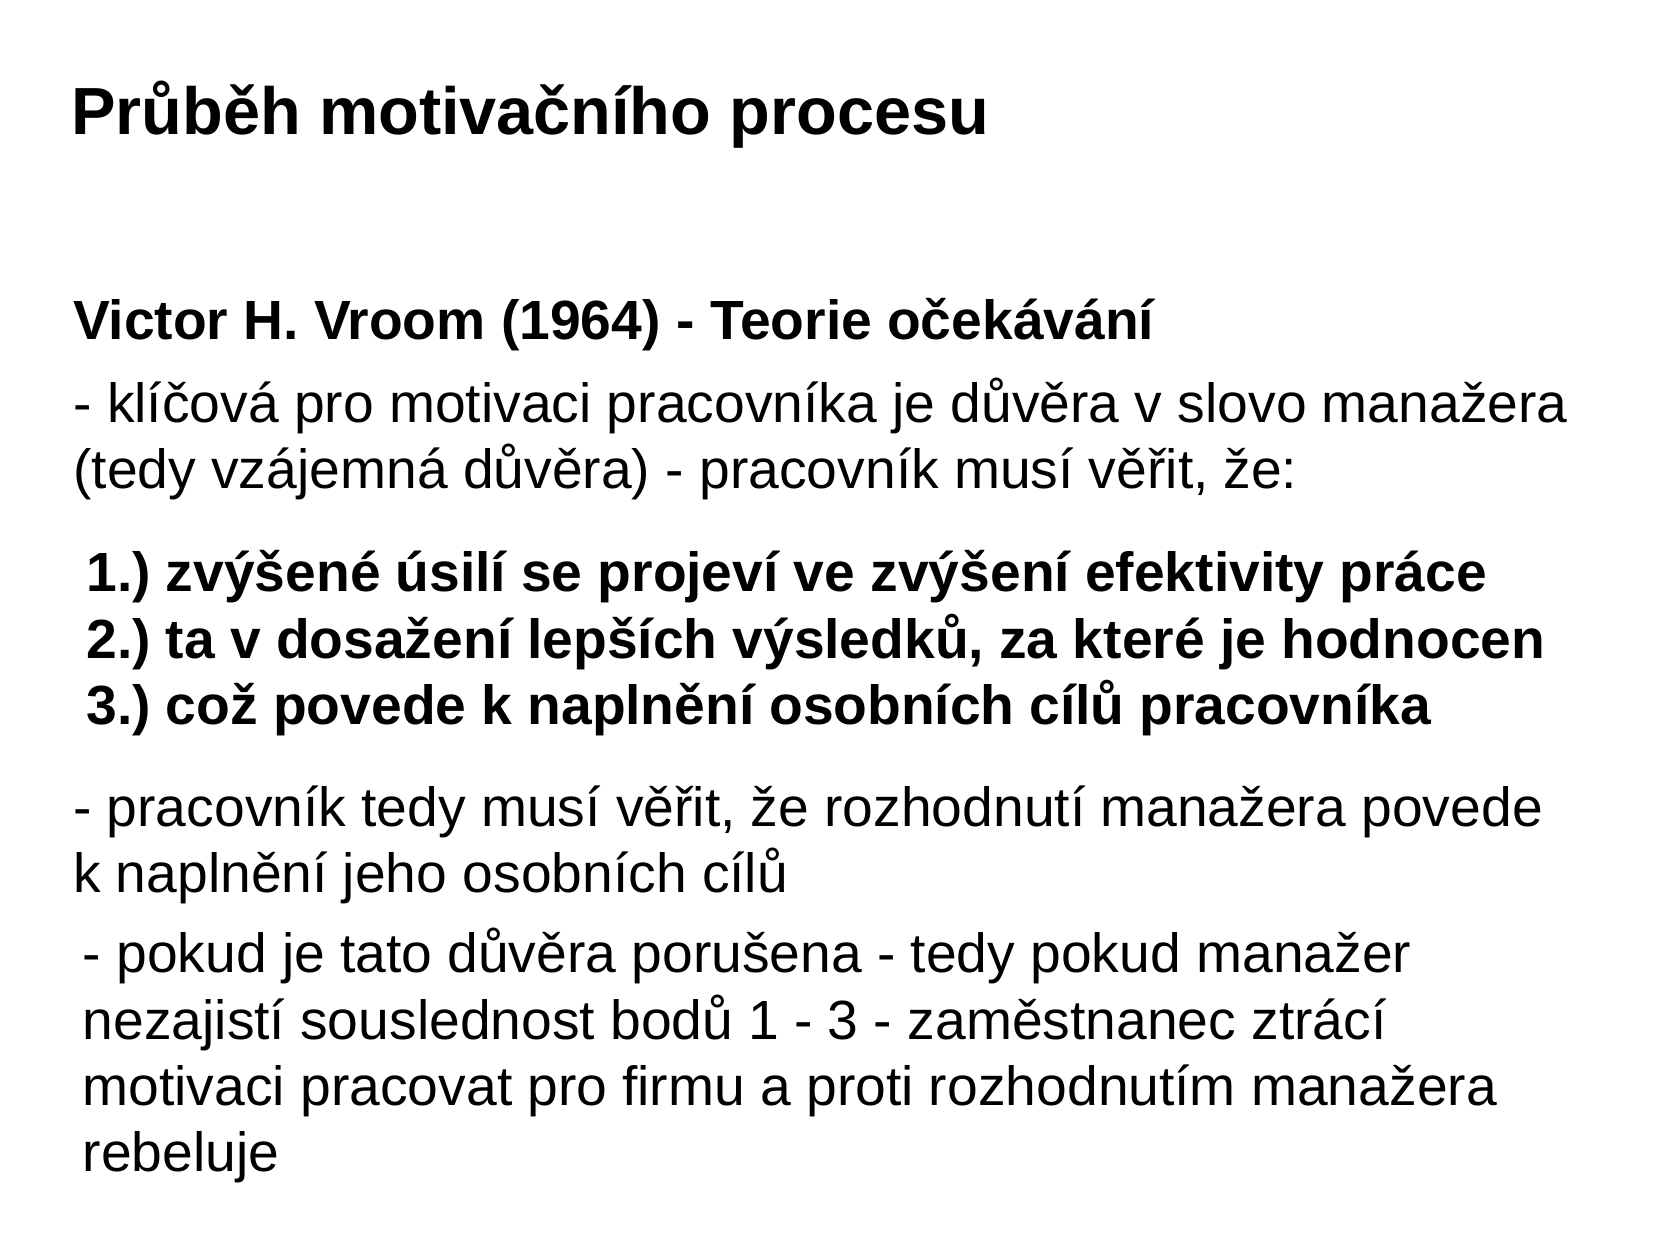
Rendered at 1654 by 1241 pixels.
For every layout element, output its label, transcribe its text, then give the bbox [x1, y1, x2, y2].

text_box - pokud je tato důvěra porušena - tedy pokud manažer nezajistí souslednost bodů 1 - 3 - zaměstnanec ztrácí motivaci pracovat pro firmu a proti rozhodnutím manažera rebeluje [67, 909, 1595, 1191]
text_box 1.) zvýšené úsilí se projeví ve zvýšení efektivity práce 2.) ta v dosažení lepších výsledků, za které je hodnocen 3.) což povede k naplnění osobních cílů pracovníka [71, 529, 1595, 744]
text_box Victor H. Vroom (1964) - Teorie očekávání [58, 276, 1186, 359]
text_box Průběh motivačního procesu [56, 60, 1569, 156]
text_box - klíčová pro motivaci pracovníka je důvěra v slovo manažera (tedy vzájemná důvěra) - pracovník musí věřit, že: [58, 359, 1599, 508]
text_box - pracovník tedy musí věřit, že rozhodnutí manažera povede k naplnění jeho osobních cílů [58, 763, 1586, 912]
